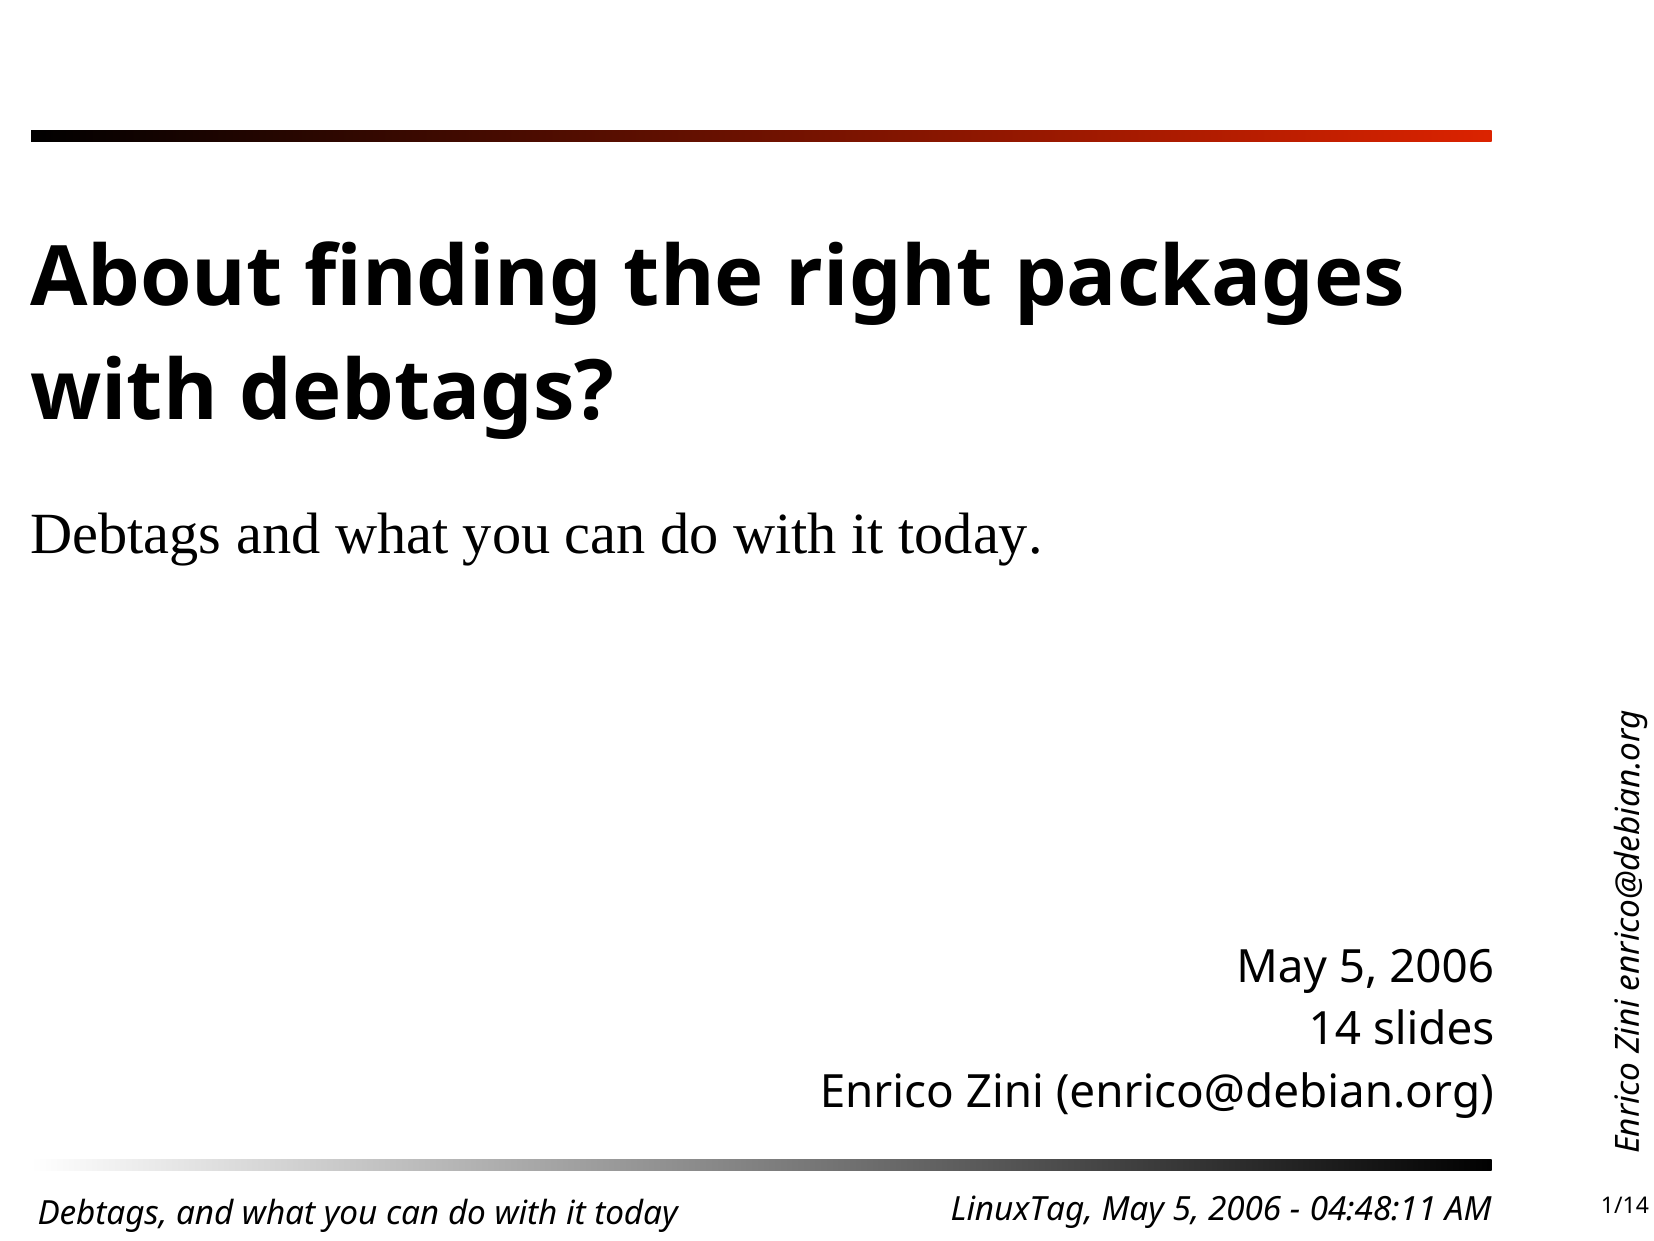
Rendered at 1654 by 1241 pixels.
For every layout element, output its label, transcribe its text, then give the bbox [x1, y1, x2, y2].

text_box May 5, 2006 14 slides Enrico Zini (enrico@debian.org) [624, 933, 1495, 1167]
text_box Debtags and what you can do with it today. [30, 501, 1307, 570]
text_box About finding the right packages with debtags? [30, 216, 1593, 488]
